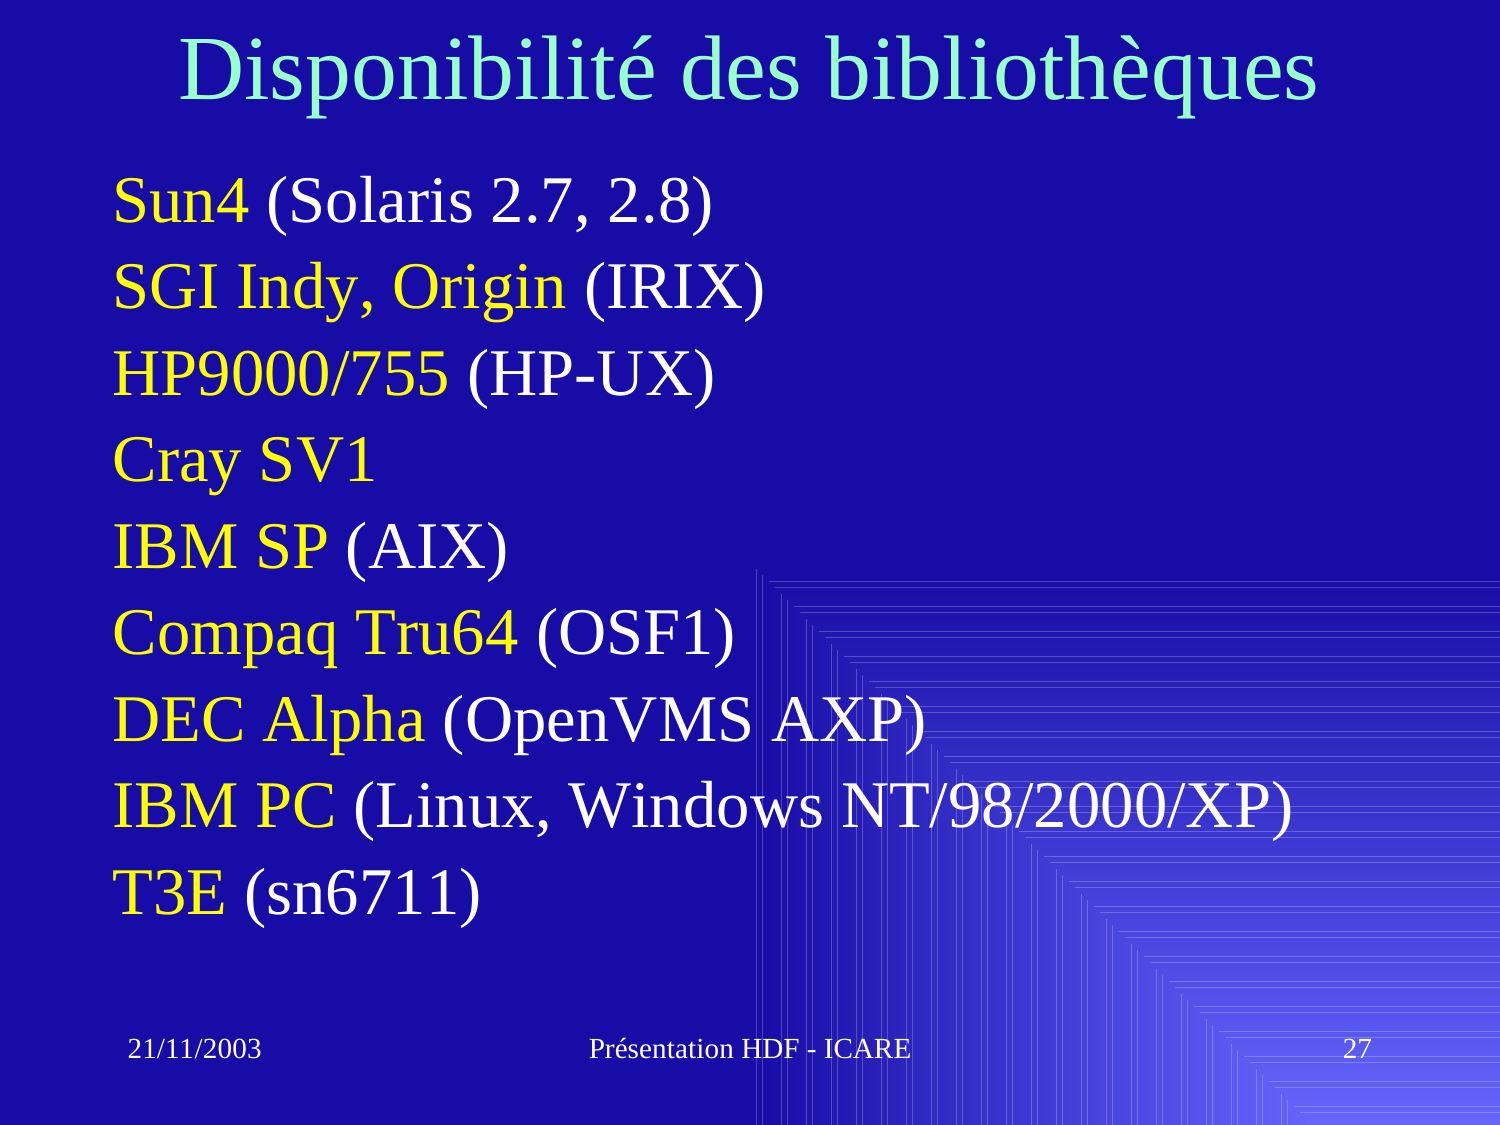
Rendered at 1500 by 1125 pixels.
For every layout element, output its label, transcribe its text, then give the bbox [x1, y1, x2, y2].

list Sun4 (Solaris 2.7, 2.8) SGI Indy, Origin (IRIX) HP9000/755 (HP-UX) Cray SV1 IBM SP (AIX) Compaq Tru64 (OSF1) DEC Alpha (OpenVMS AXP) IBM PC (Linux, Windows NT/98/2000/XP) T3E (sn6711) [112, 162, 1425, 1000]
title Disponibilité des bibliothèques [37, 0, 1463, 138]
